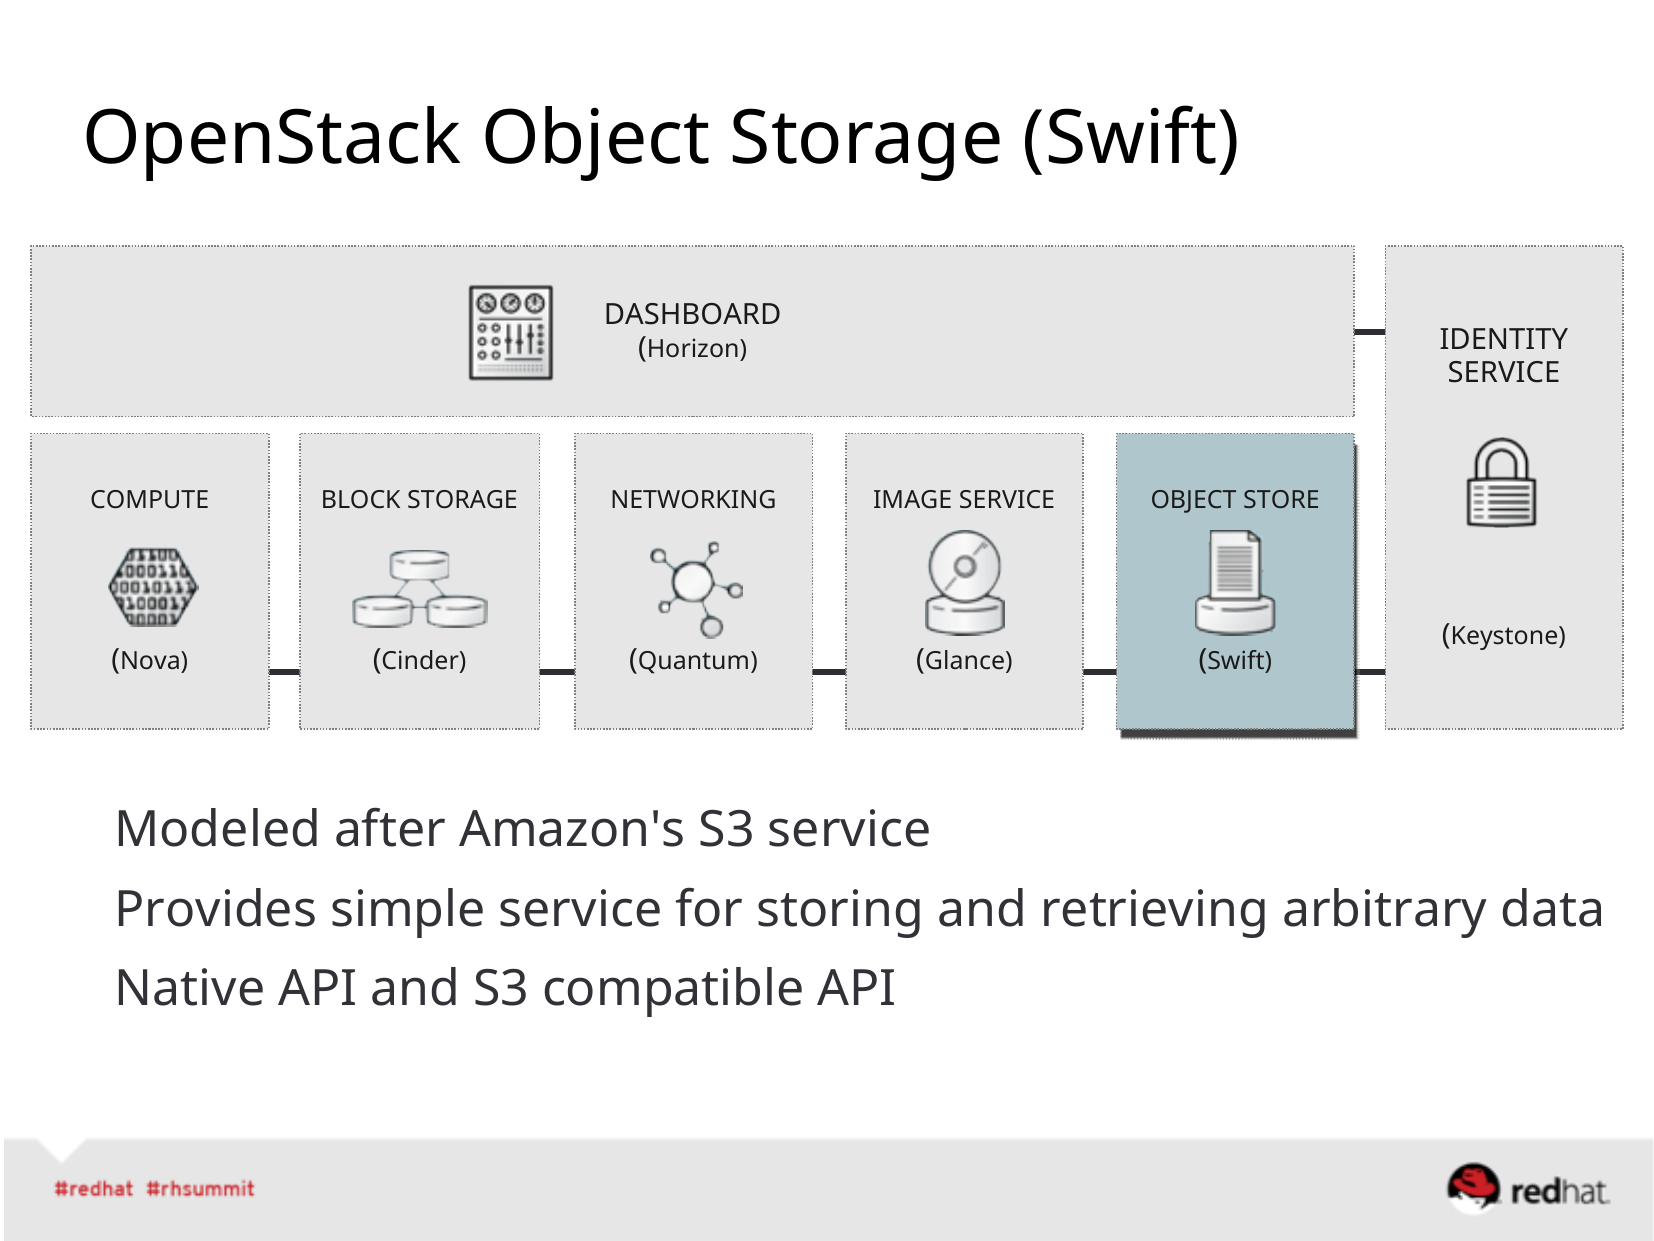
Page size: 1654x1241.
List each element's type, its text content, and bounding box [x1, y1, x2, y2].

text_box BLOCK STORAGE (Cinder) [299, 433, 540, 730]
text_box OBJECT STORE (Swift) [1116, 433, 1355, 730]
picture [4, 4, 1654, 1241]
text_box COMPUTE (Nova) [31, 433, 269, 730]
text_box NETWORKING (Quantum) [574, 433, 813, 730]
title OpenStack Object Storage (Swift) [82, 52, 1571, 226]
text_box Modeled after Amazon's S3 service Provides simple service for storing and retrieving arbitrary data Native API and S3 compatible API [39, 802, 1613, 1071]
text_box DASHBOARD (Horizon) [31, 245, 1355, 417]
text_box IDENTITY SERVICE (Keystone) [1385, 245, 1623, 730]
text_box IMAGE SERVICE (Glance) [845, 433, 1084, 730]
